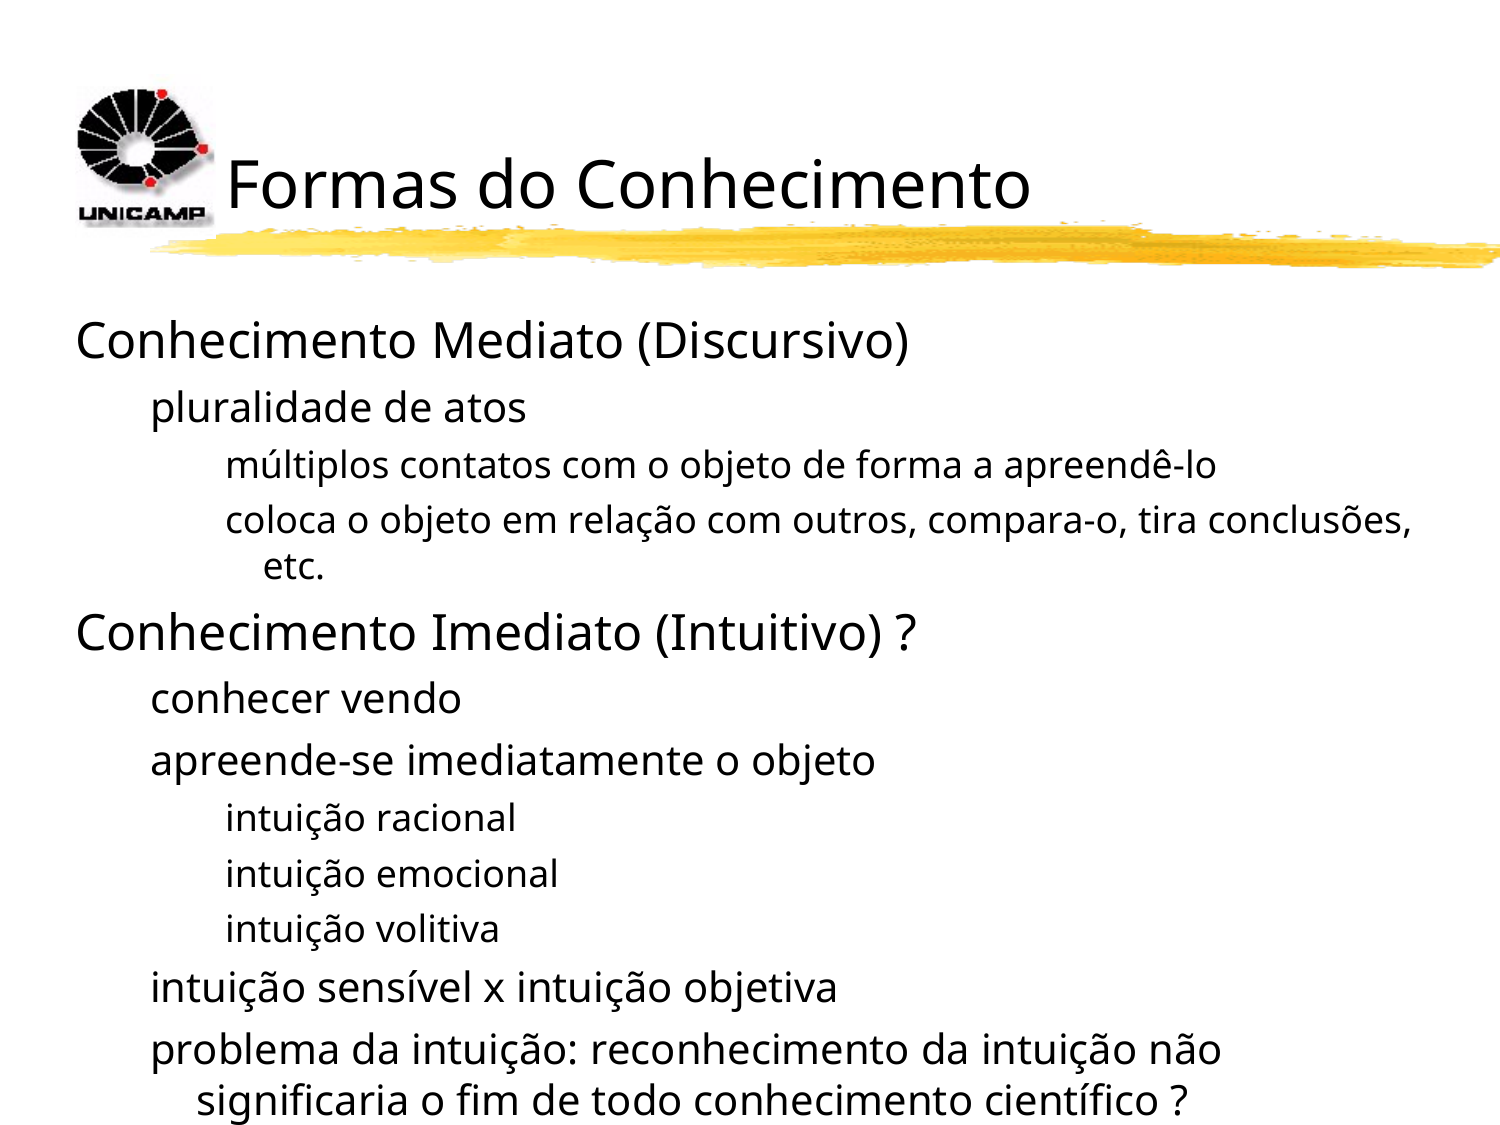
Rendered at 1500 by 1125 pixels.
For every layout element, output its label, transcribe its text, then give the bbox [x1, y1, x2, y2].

title Formas do Conhecimento [225, 52, 1426, 225]
list Conhecimento Mediato (Discursivo) pluralidade de atos múltiplos contatos com o objeto de forma a apreendê-lo coloca o objeto em relação com outros, compara-o, tira conclusões, etc. Conhecimento Imediato (Intuitivo) ? conhecer vendo apreende-se imediatamente o objeto intuição racional intuição emocional intuição volitiva intuição sensível x intuição objetiva problema da intuição: reconhecimento da intuição não significaria o fim de todo conhecimento científico ? [74, 309, 1417, 1004]
picture [75, 74, 1500, 279]
